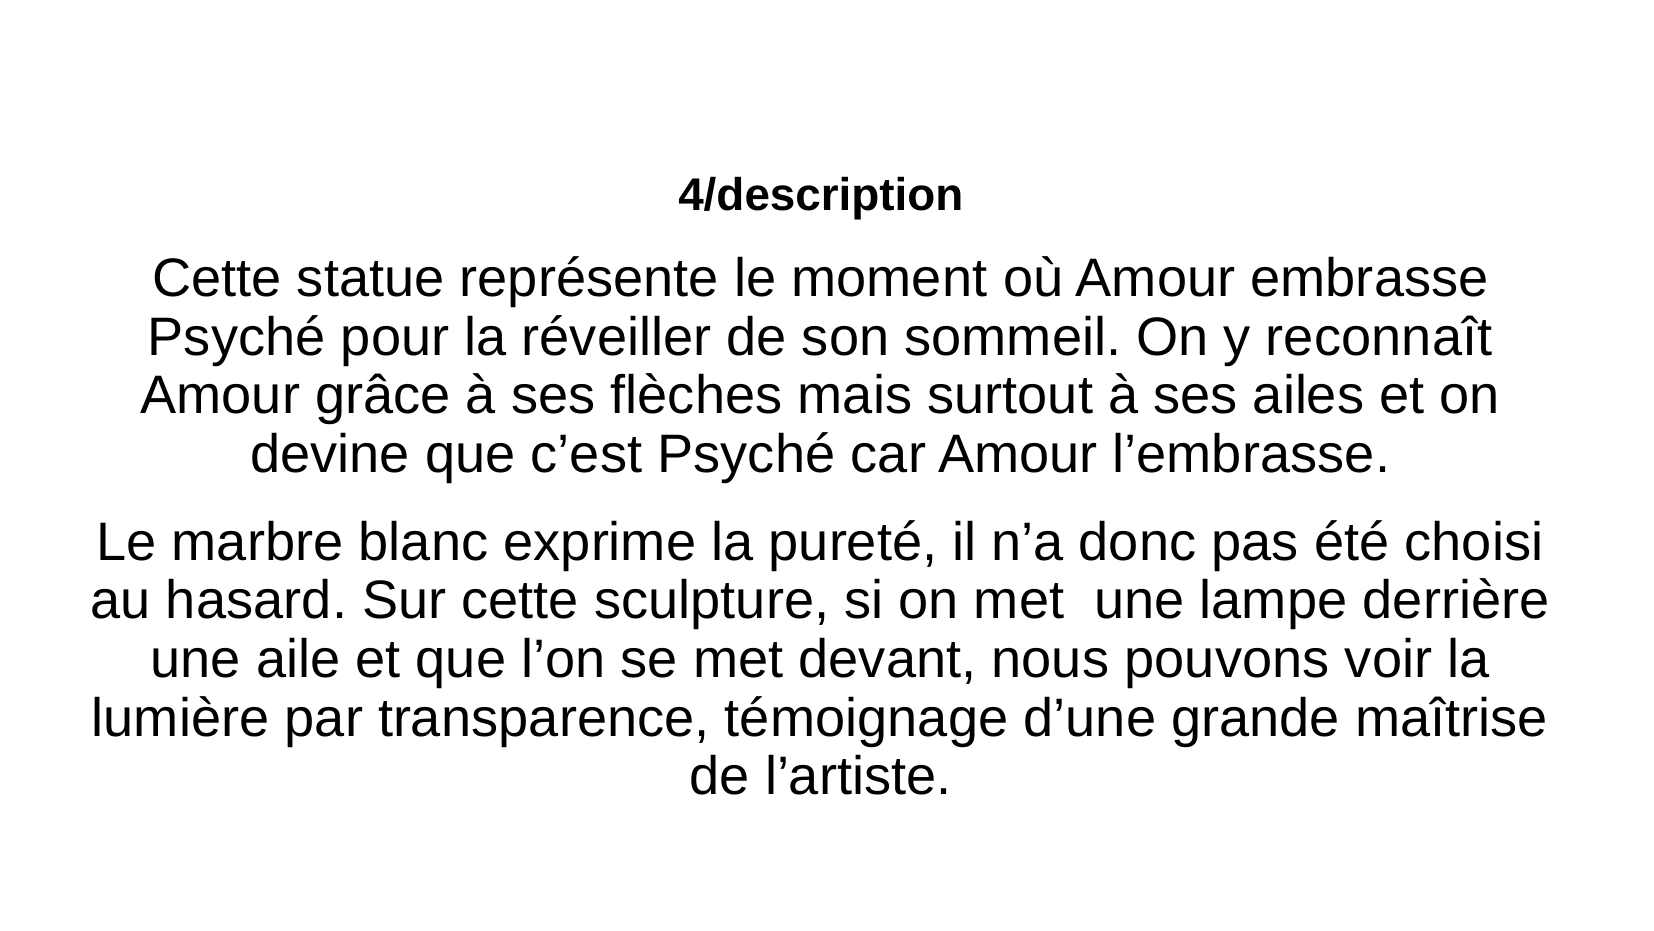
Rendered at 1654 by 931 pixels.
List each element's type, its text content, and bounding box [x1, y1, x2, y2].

subtitle 4/description Cette statue représente le moment où Amour embrasse Psyché pour la réveiller de son sommeil. On y reconnaît Amour grâce à ses flèches mais surtout à ses ailes et on devine que c’est Psyché car Amour l’embrasse. Le marbre blanc exprime la pureté, il n’a donc pas été choisi au hasard. Sur cette sculpture, si on met une lampe derrière une aile et que l’on se met devant, nous pouvons voir la lumière par transparence, témoignage d’une grande maîtrise de l’artiste. [76, 171, 1565, 847]
